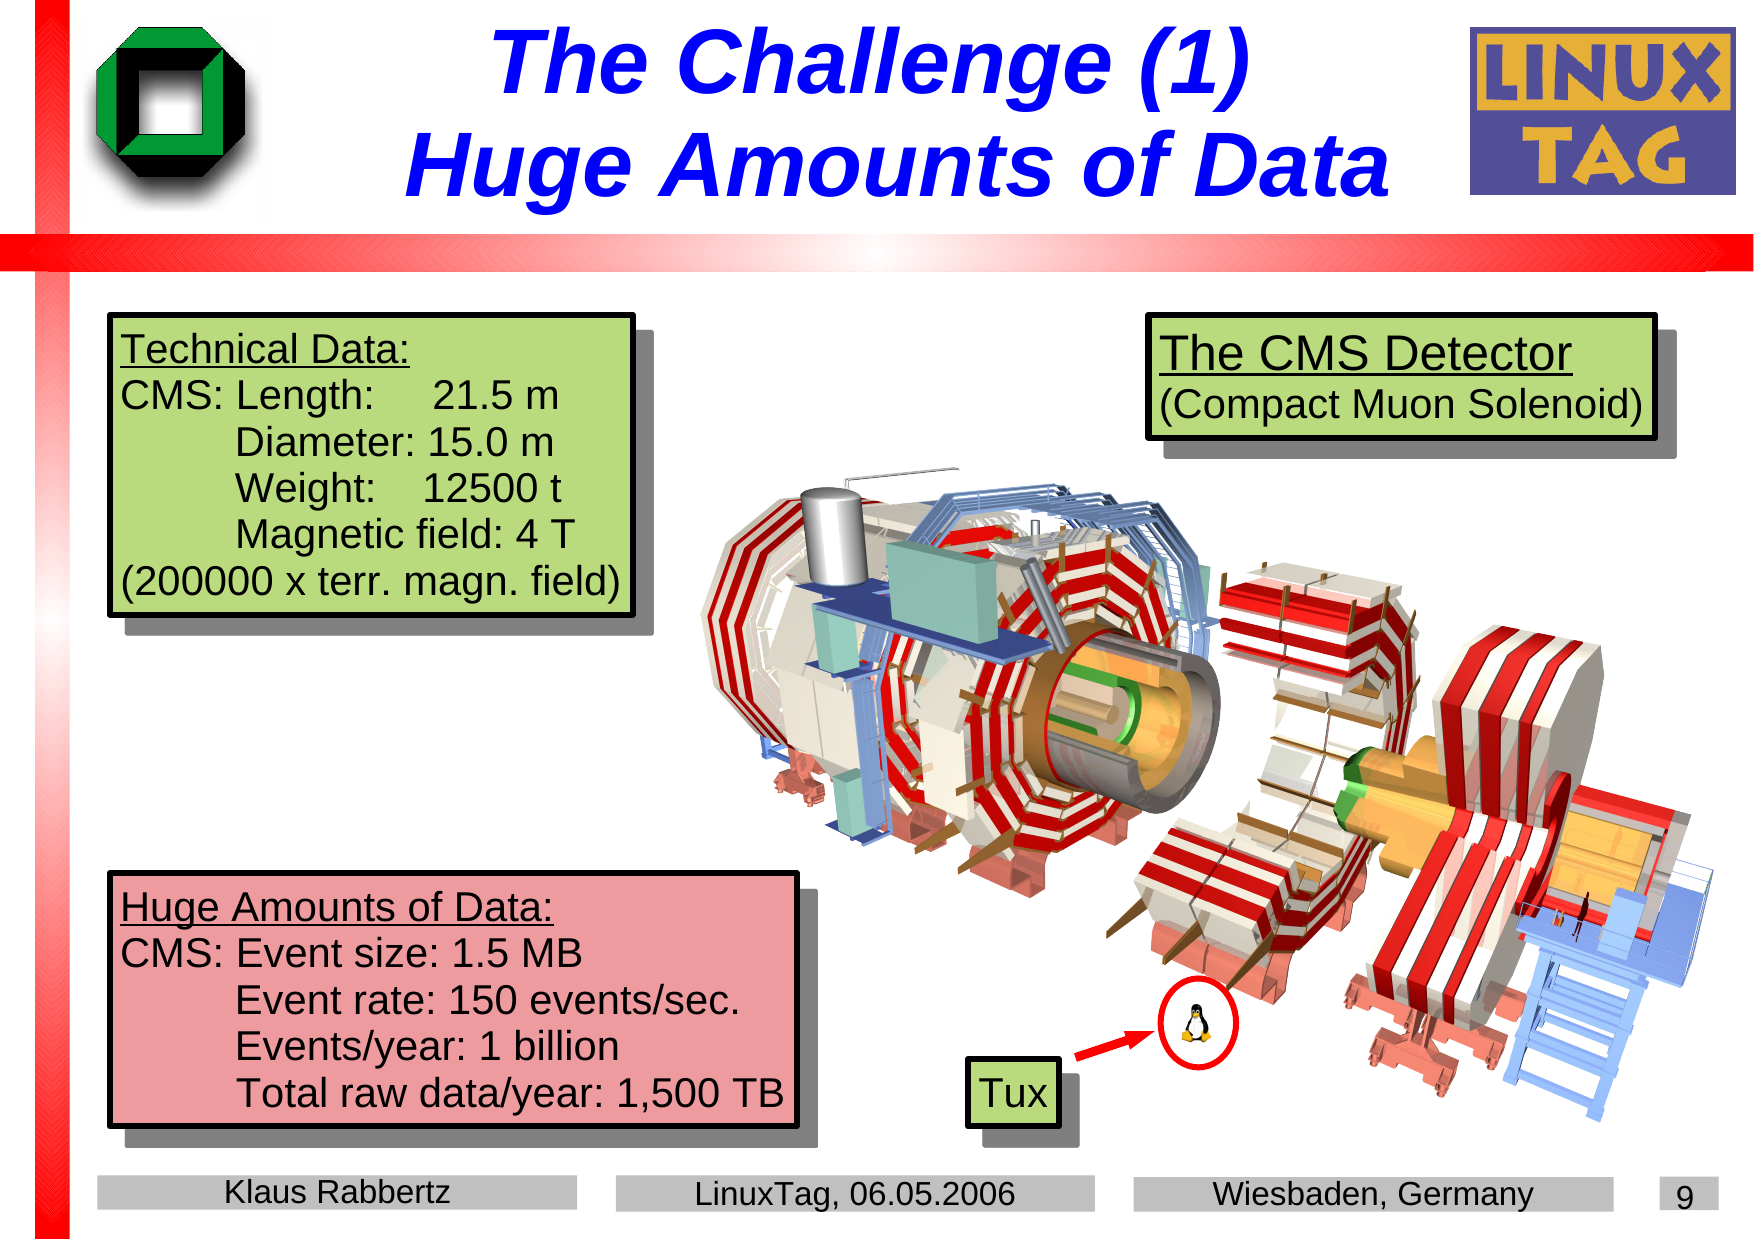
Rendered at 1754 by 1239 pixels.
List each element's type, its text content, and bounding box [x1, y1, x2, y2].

picture [700, 467, 1714, 1123]
text_box Huge Amounts of Data: CMS: Event size: 1.5 MB Event rate: 150 events/sec. Events/year: 1 billion Total raw data/year: 1,500 TB [109, 873, 797, 1127]
picture [1470, 27, 1736, 195]
picture [71, 19, 274, 223]
title The Challenge (1) Huge Amounts of Data [282, 9, 1457, 217]
text_box Technical Data: CMS: Length: 21.5 m Diameter: 15.0 m Weight: 12500 t Magnetic field: 4 T (200000 x terr. magn. field) [109, 314, 633, 615]
text_box Tux [967, 1059, 1059, 1127]
text_box The CMS Detector (Compact Muon Solenoid) [1148, 314, 1656, 438]
